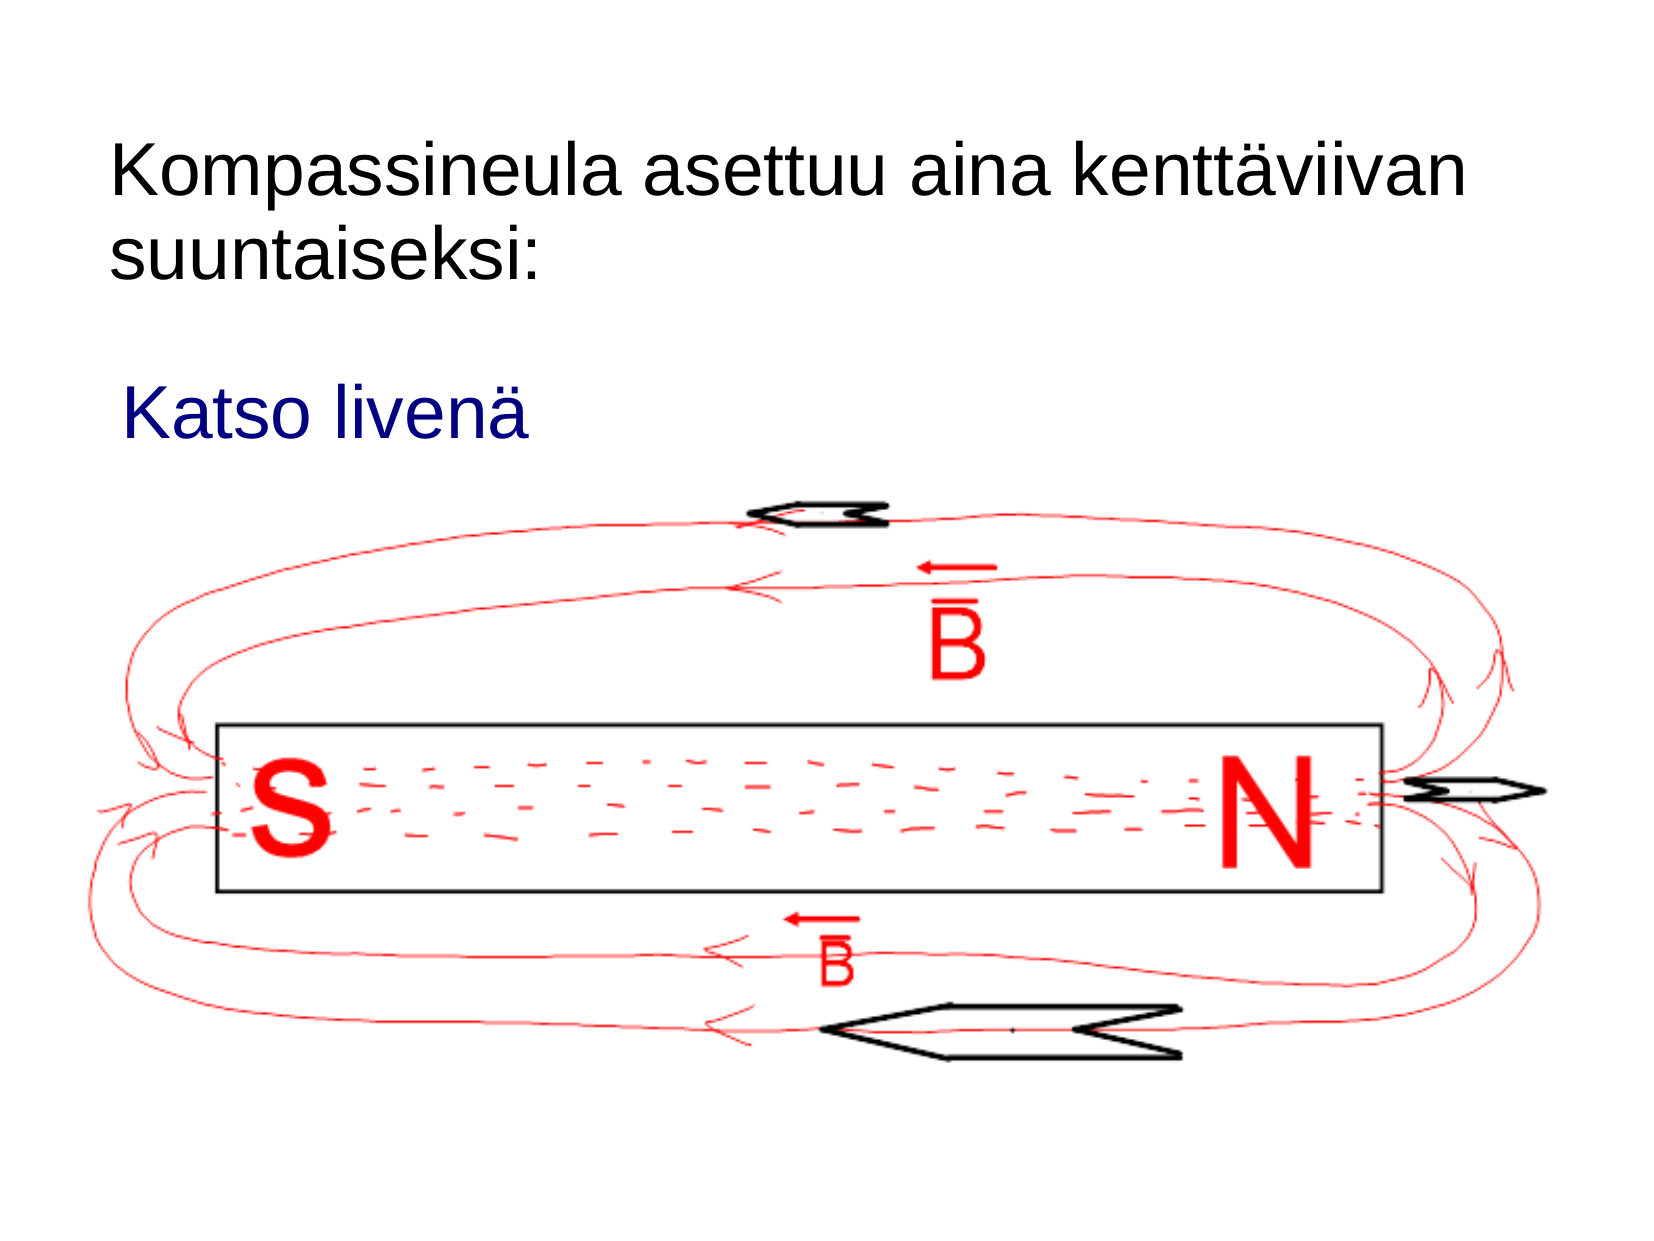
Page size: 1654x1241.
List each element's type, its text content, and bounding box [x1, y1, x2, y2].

text_box Kompassineula asettuu aina kenttäviivan suuntaiseksi: [94, 120, 1548, 331]
picture [47, 414, 1596, 1111]
text_box Katso livenä [106, 362, 642, 462]
